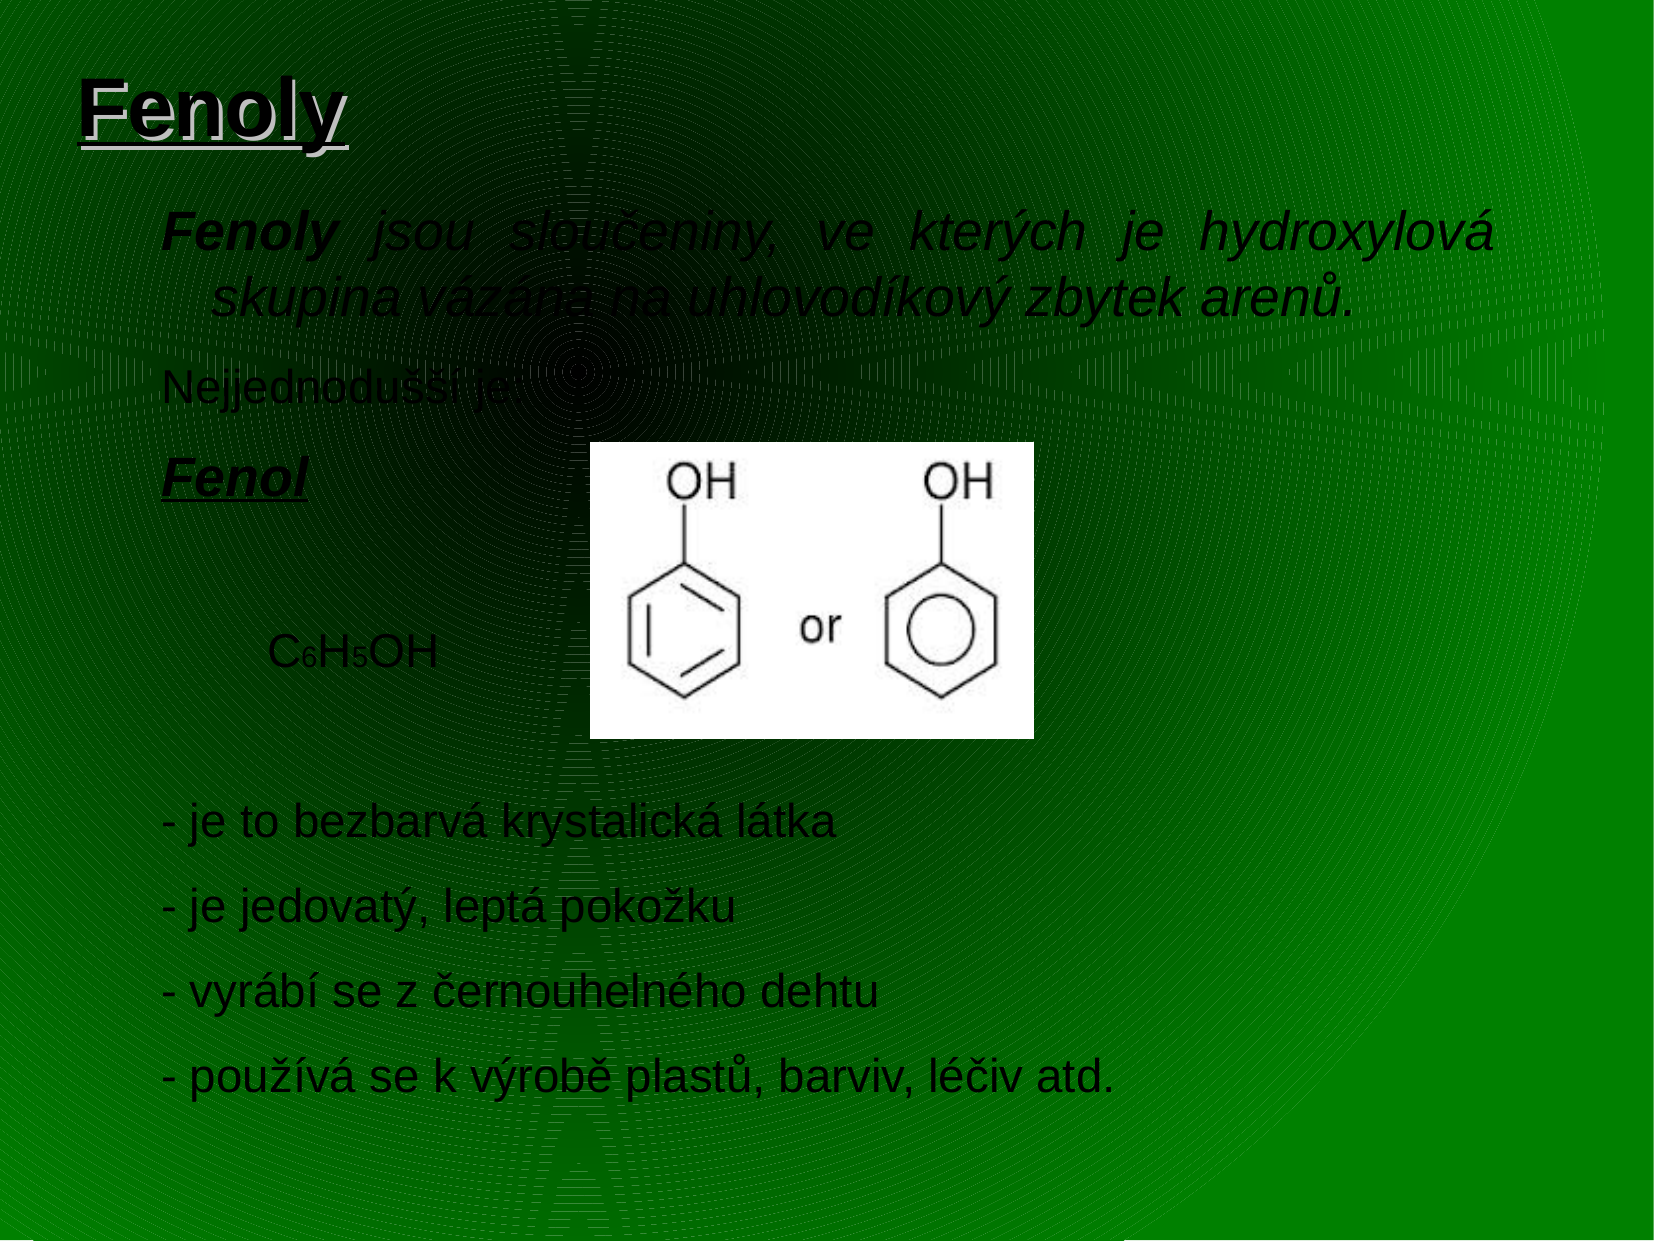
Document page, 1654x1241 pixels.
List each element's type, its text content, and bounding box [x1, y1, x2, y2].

list Fenoly jsou sloučeniny, ve kterých je hydroxylová skupina vázána na uhlovodíkový zbytek arenů. Nejjednodušší je: Fenol C6H5OH - je to bezbarvá krystalická látka - je jedovatý, leptá pokožku - vyrábí se z černouhelného dehtu - používá se k výrobě plastů, barviv, léčiv atd. [76, 195, 1565, 1104]
picture [590, 442, 1034, 739]
title Fenoly [76, 0, 1565, 195]
